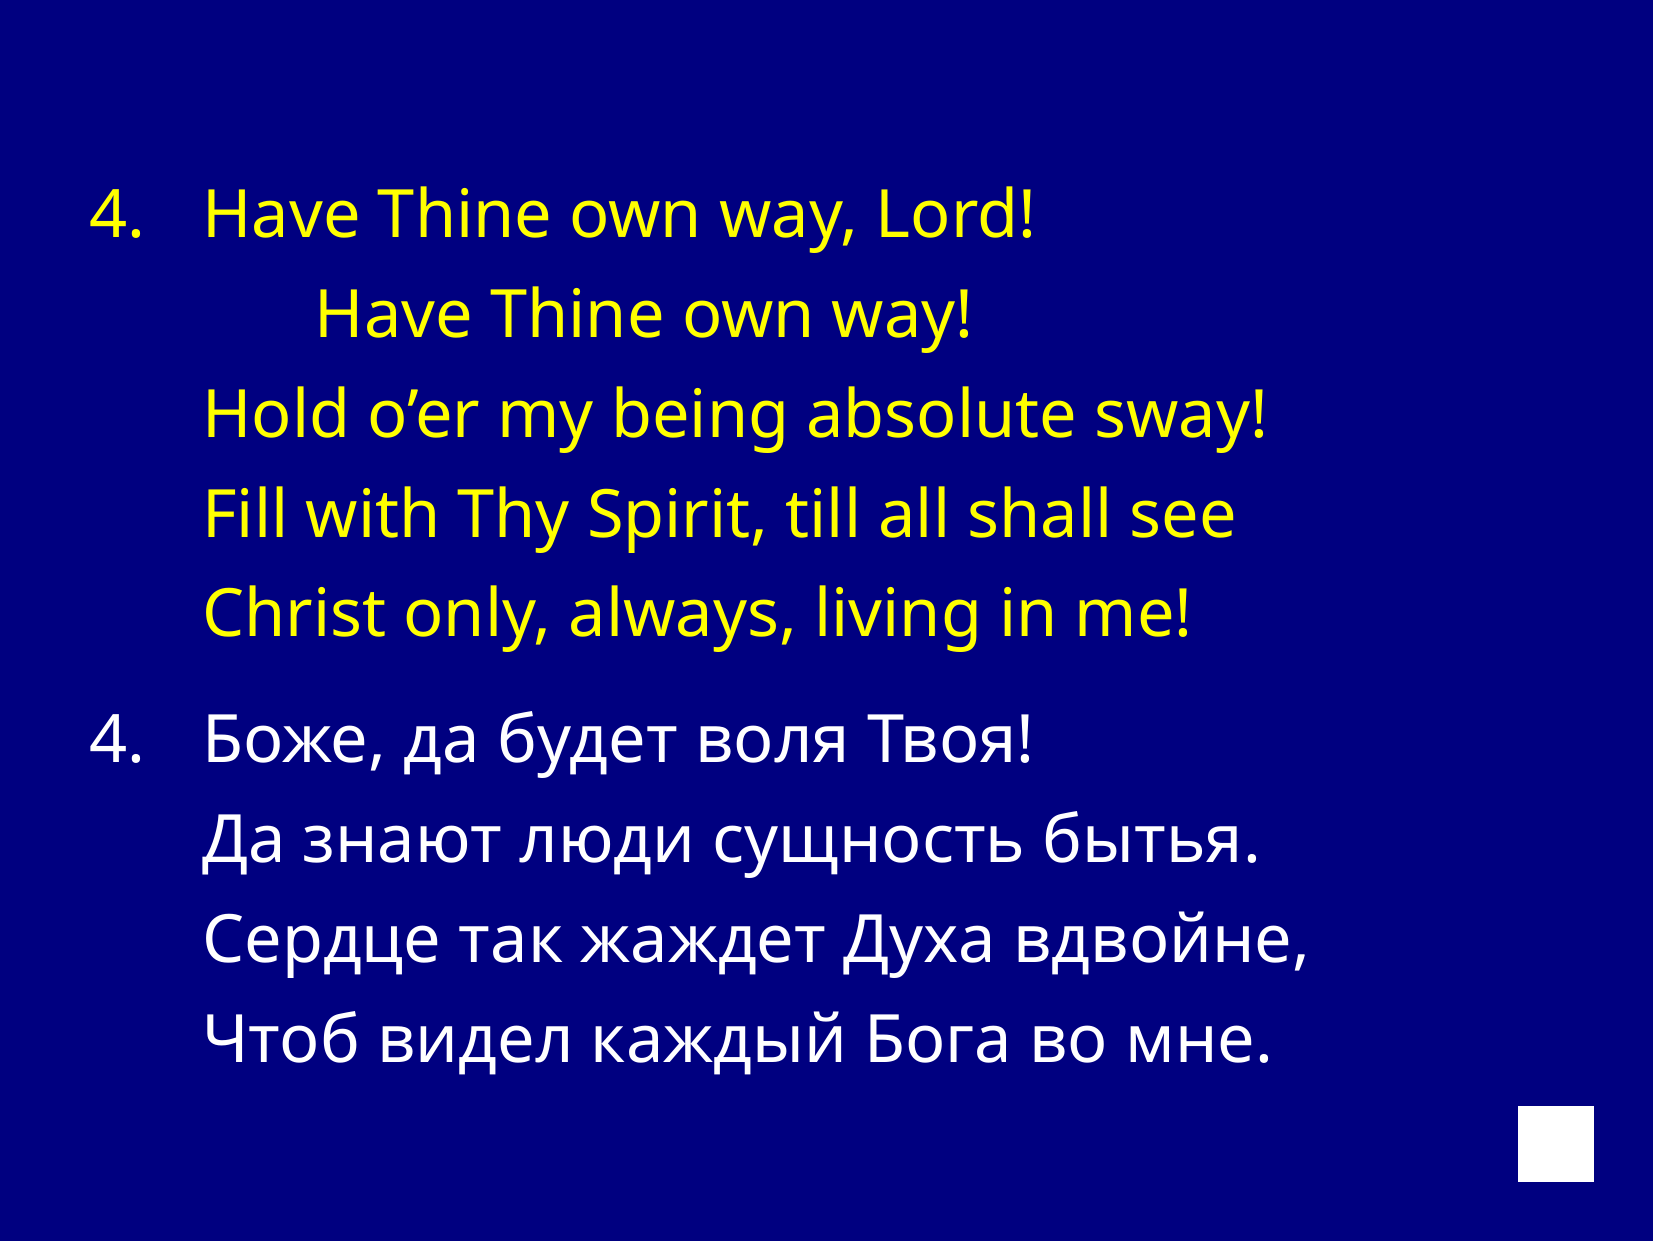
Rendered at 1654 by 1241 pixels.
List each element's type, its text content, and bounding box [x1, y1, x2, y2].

text_box 4. Have Thine own way, Lord! Have Thine own way! Hold o’er my being absolute sway! Fill with Thy Spirit, till all shall see Christ only, always, living in me! [75, 150, 1576, 675]
text_box 4. Боже, да будет воля Твоя! Да знают люди сущность бытья. Сердце так жаждет Духа вдвойне, Чтоб видел каждый Бога во мне. [75, 675, 1576, 1163]
text_box [1518, 1106, 1594, 1182]
